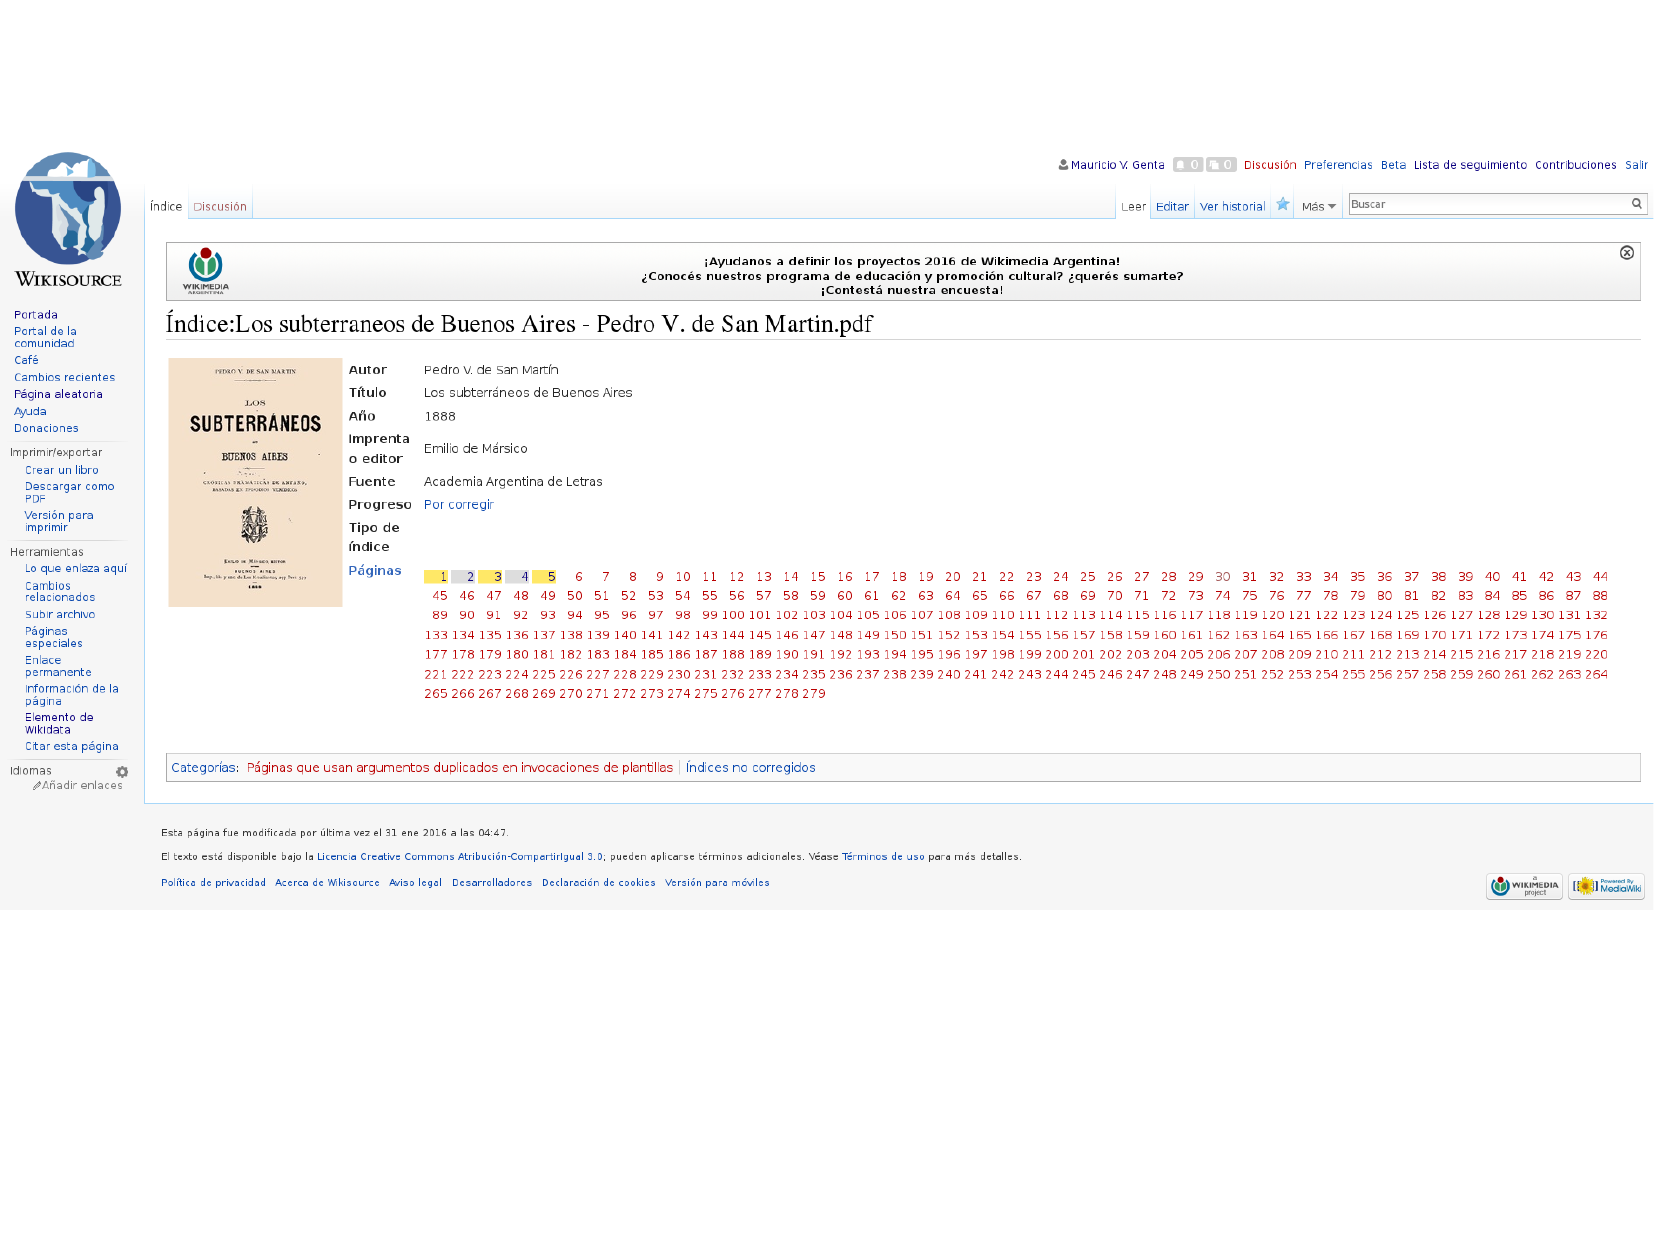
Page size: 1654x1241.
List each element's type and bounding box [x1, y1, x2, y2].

picture [0, 149, 1654, 910]
